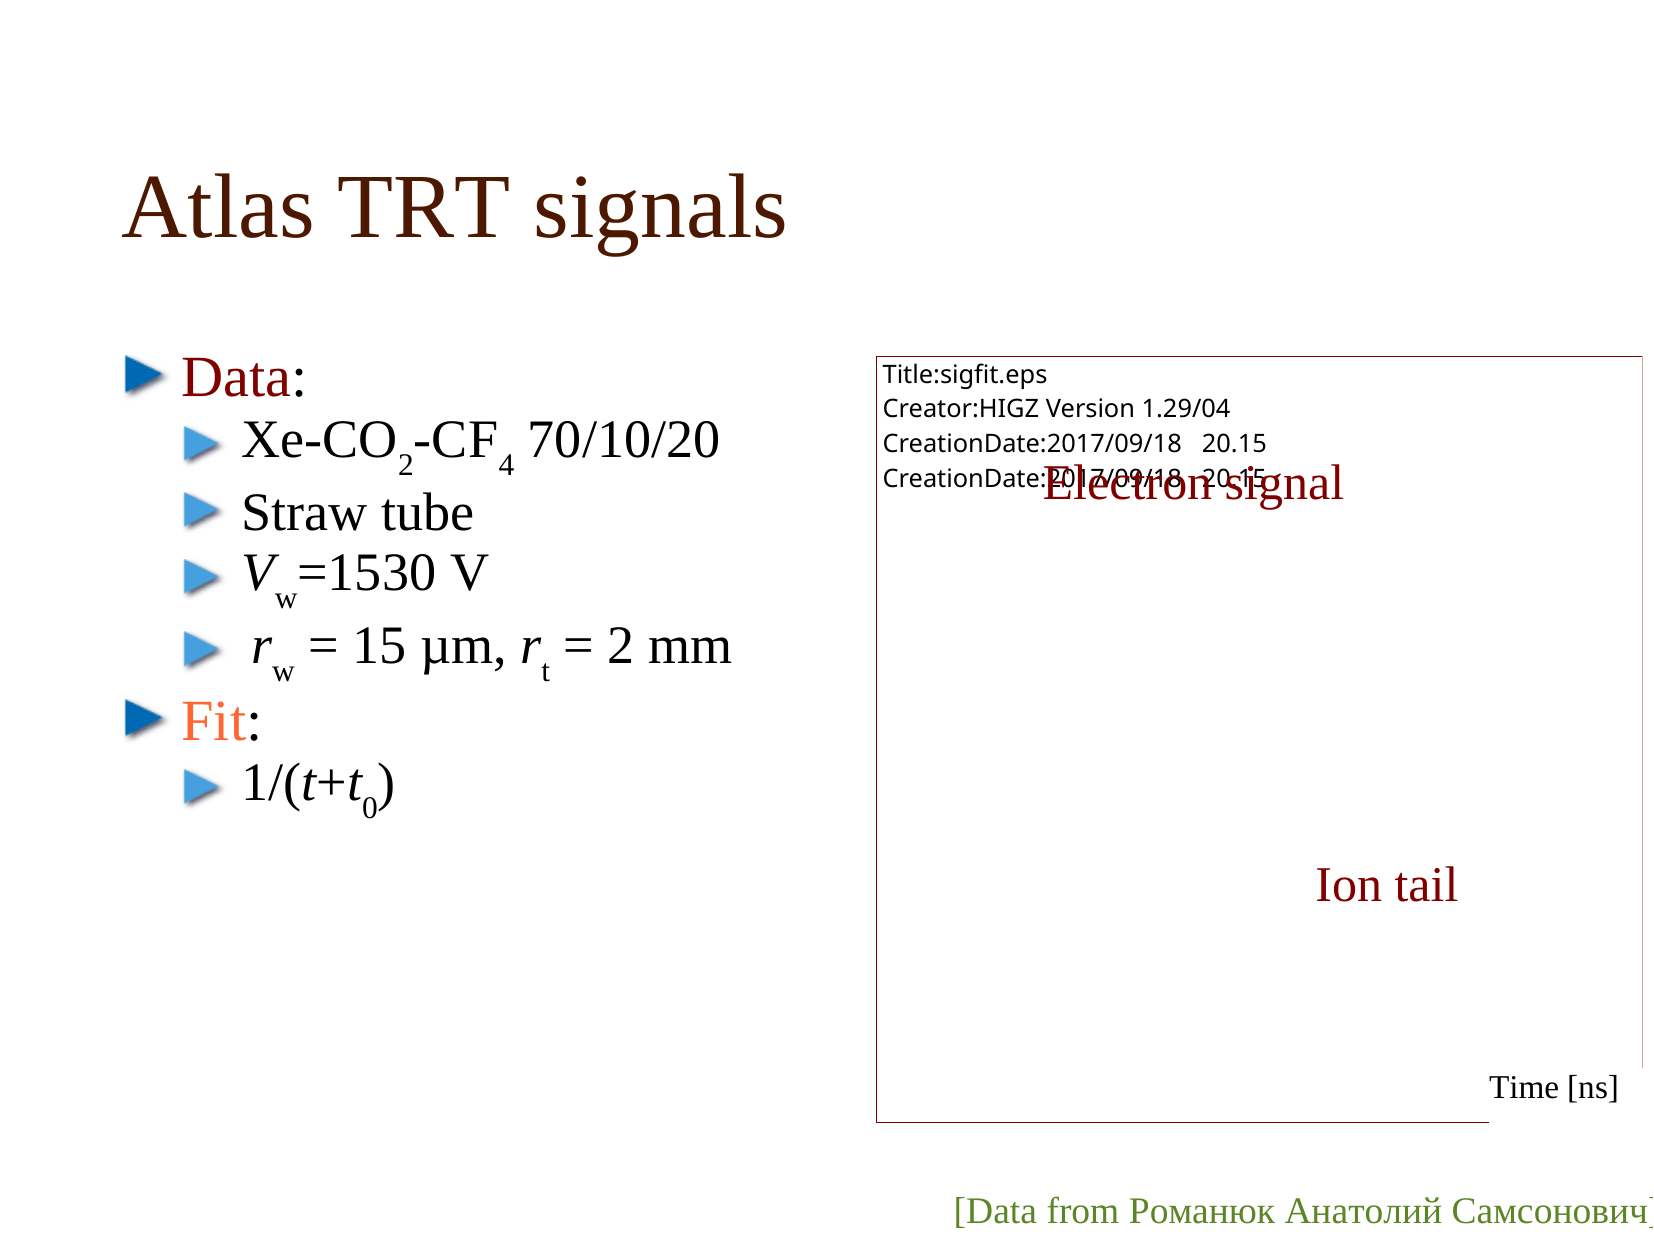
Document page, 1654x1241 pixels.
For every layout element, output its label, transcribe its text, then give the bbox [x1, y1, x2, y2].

title Atlas TRT signals [121, 102, 1534, 311]
text_box Time [ns] [1489, 1068, 1653, 1131]
list Data: Xe-CO2-CF4 70/10/20 Straw tube Vw=1530 V rw = 15 µm, rt = 2 mm Fit: 1/(t+t0) [121, 344, 880, 1065]
text_box Ion tail [1315, 856, 1460, 918]
text_box [Data from Романюк Анатолий Самсонович] [953, 1189, 1653, 1236]
picture [874, 354, 1643, 1123]
text_box Electron signal [1042, 454, 1345, 516]
